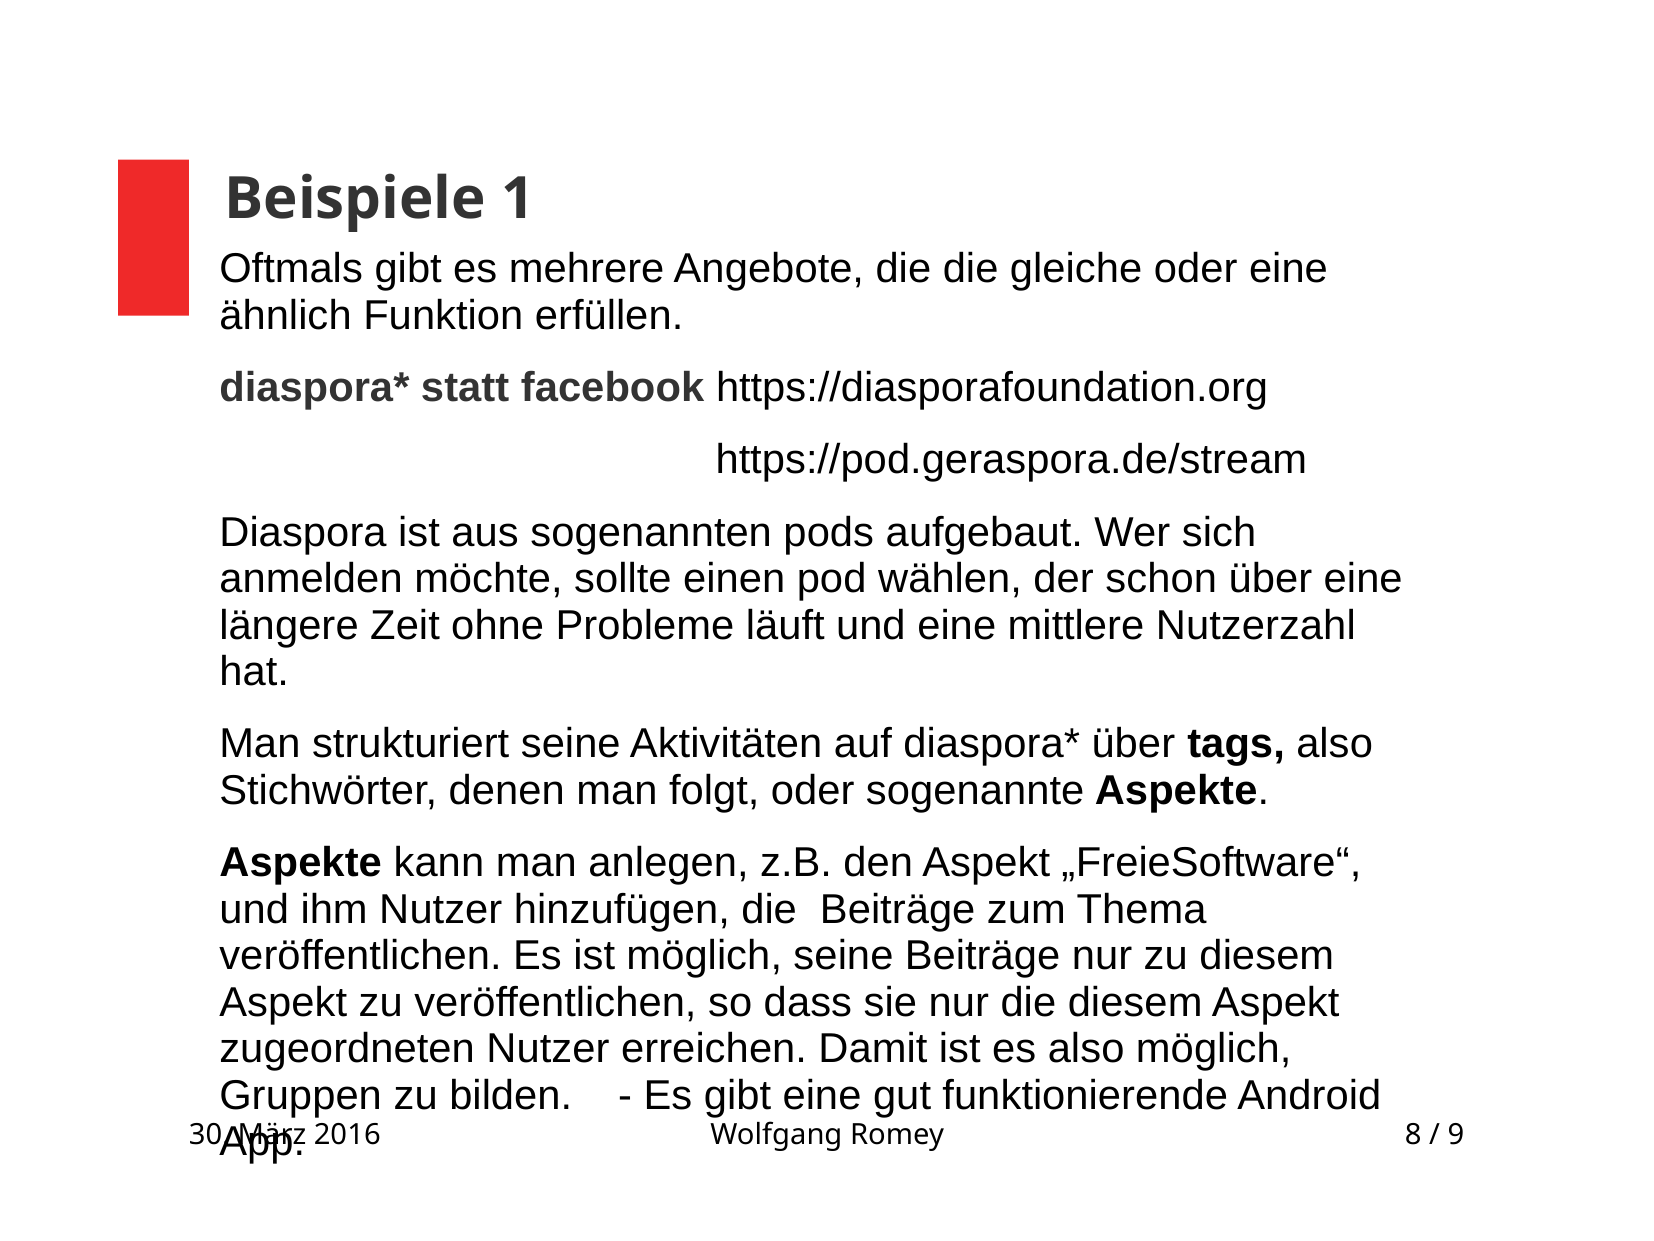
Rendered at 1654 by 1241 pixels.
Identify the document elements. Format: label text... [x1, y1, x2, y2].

title Beispiele 1 [224, 156, 1470, 237]
list Oftmals gibt es mehrere Angebote, die die gleiche oder eine ähnlich Funktion erfüllen. diaspora* statt facebook https://diasporafoundation.org https://pod.geraspora.de/stream Diaspora ist aus sogenannten pods aufgebaut. Wer sich anmelden möchte, sollte einen pod wählen, der schon über eine längere Zeit ohne Probleme läuft und eine mittlere Nutzerzahl hat. Man strukturiert seine Aktivitäten auf diaspora* über tags, also Stichwörter, denen man folgt, oder sogenannte Aspekte. Aspekte kann man anlegen, z.B. den Aspekt „FreieSoftware“, und ihm Nutzer hinzufügen, die Beiträge zum Thema veröffentlichen. Es ist möglich, seine Beiträge nur zu diesem Aspekt zu veröffentlichen, so dass sie nur die diesem Aspekt zugeordneten Nutzer erreichen. Damit ist es also möglich, Gruppen zu bilden. - Es gibt eine gut funktionierende Android App. [219, 244, 1435, 1158]
